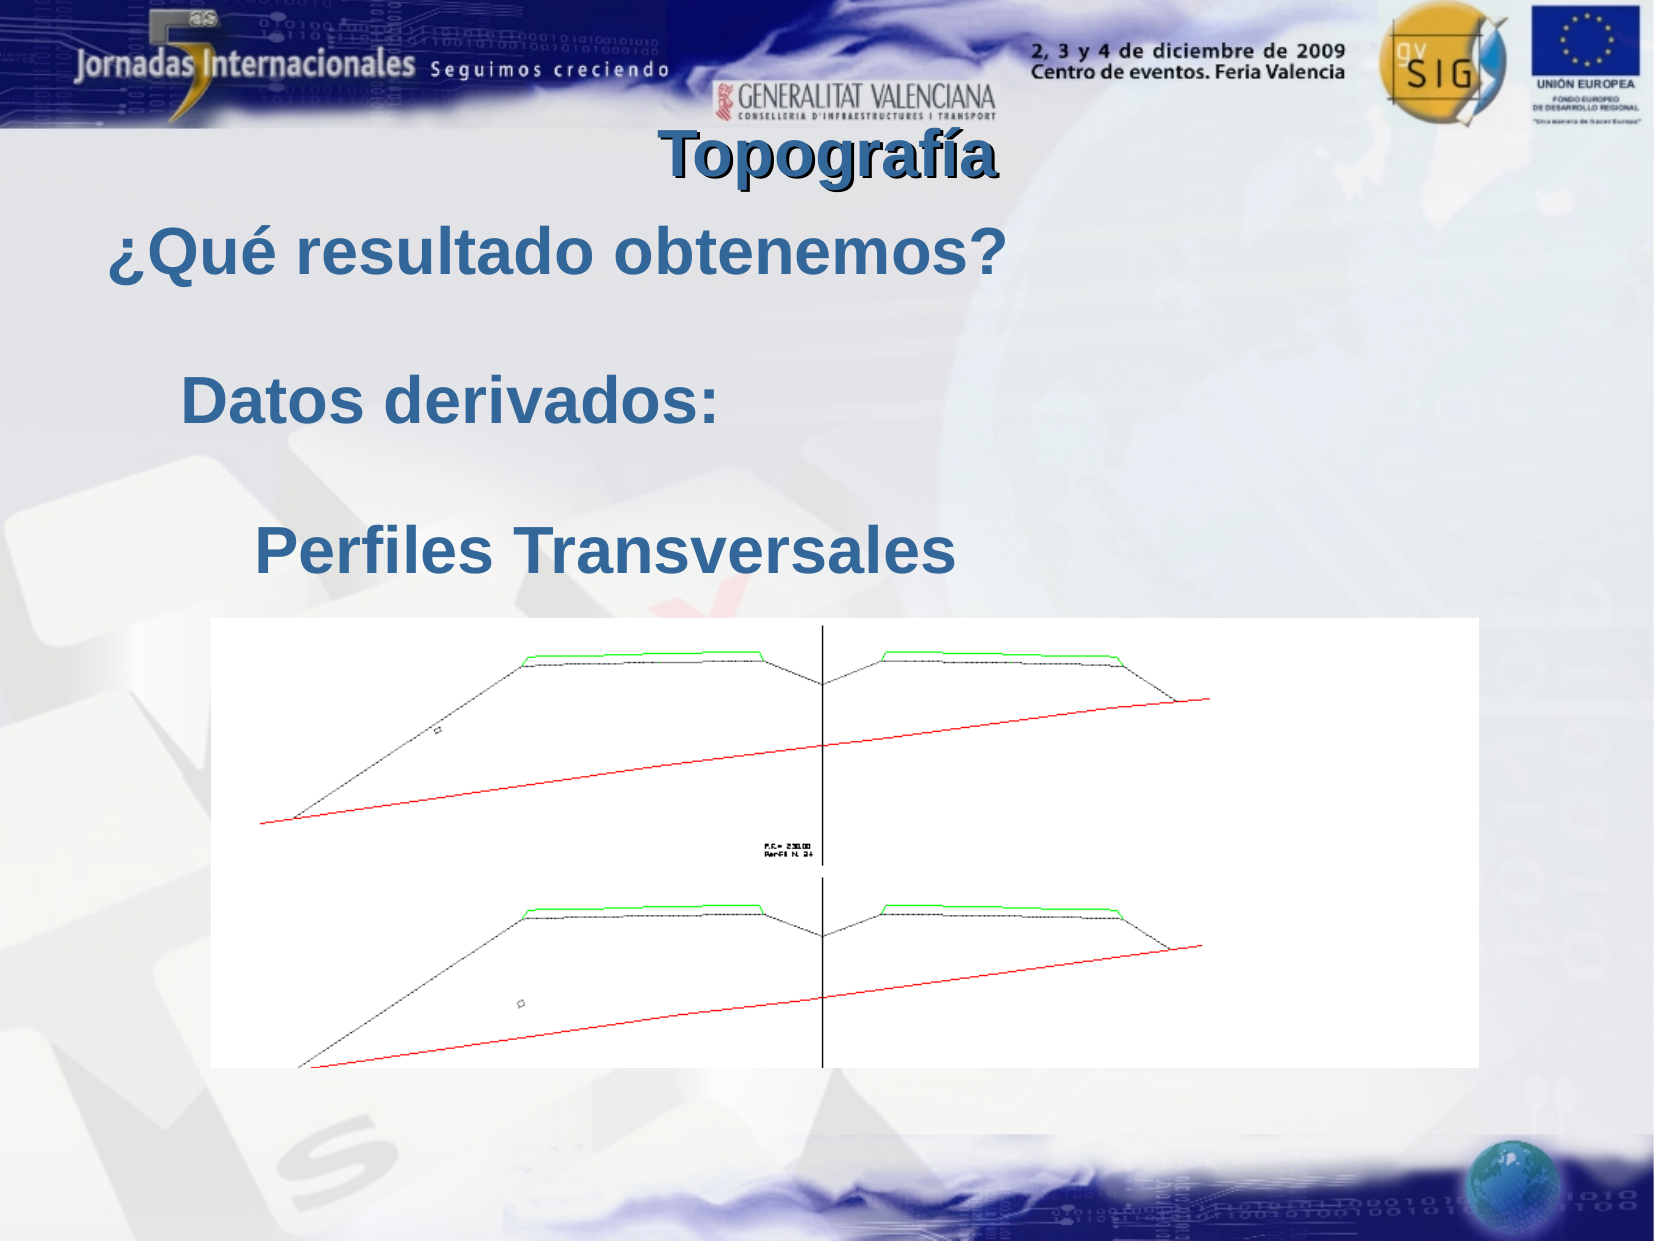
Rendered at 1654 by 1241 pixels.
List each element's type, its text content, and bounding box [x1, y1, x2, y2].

picture [0, 0, 1654, 1241]
title Topografía [82, 56, 1572, 250]
text_box ¿Qué resultado obtenemos? Datos derivados: Perfiles Transversales [106, 213, 1595, 747]
